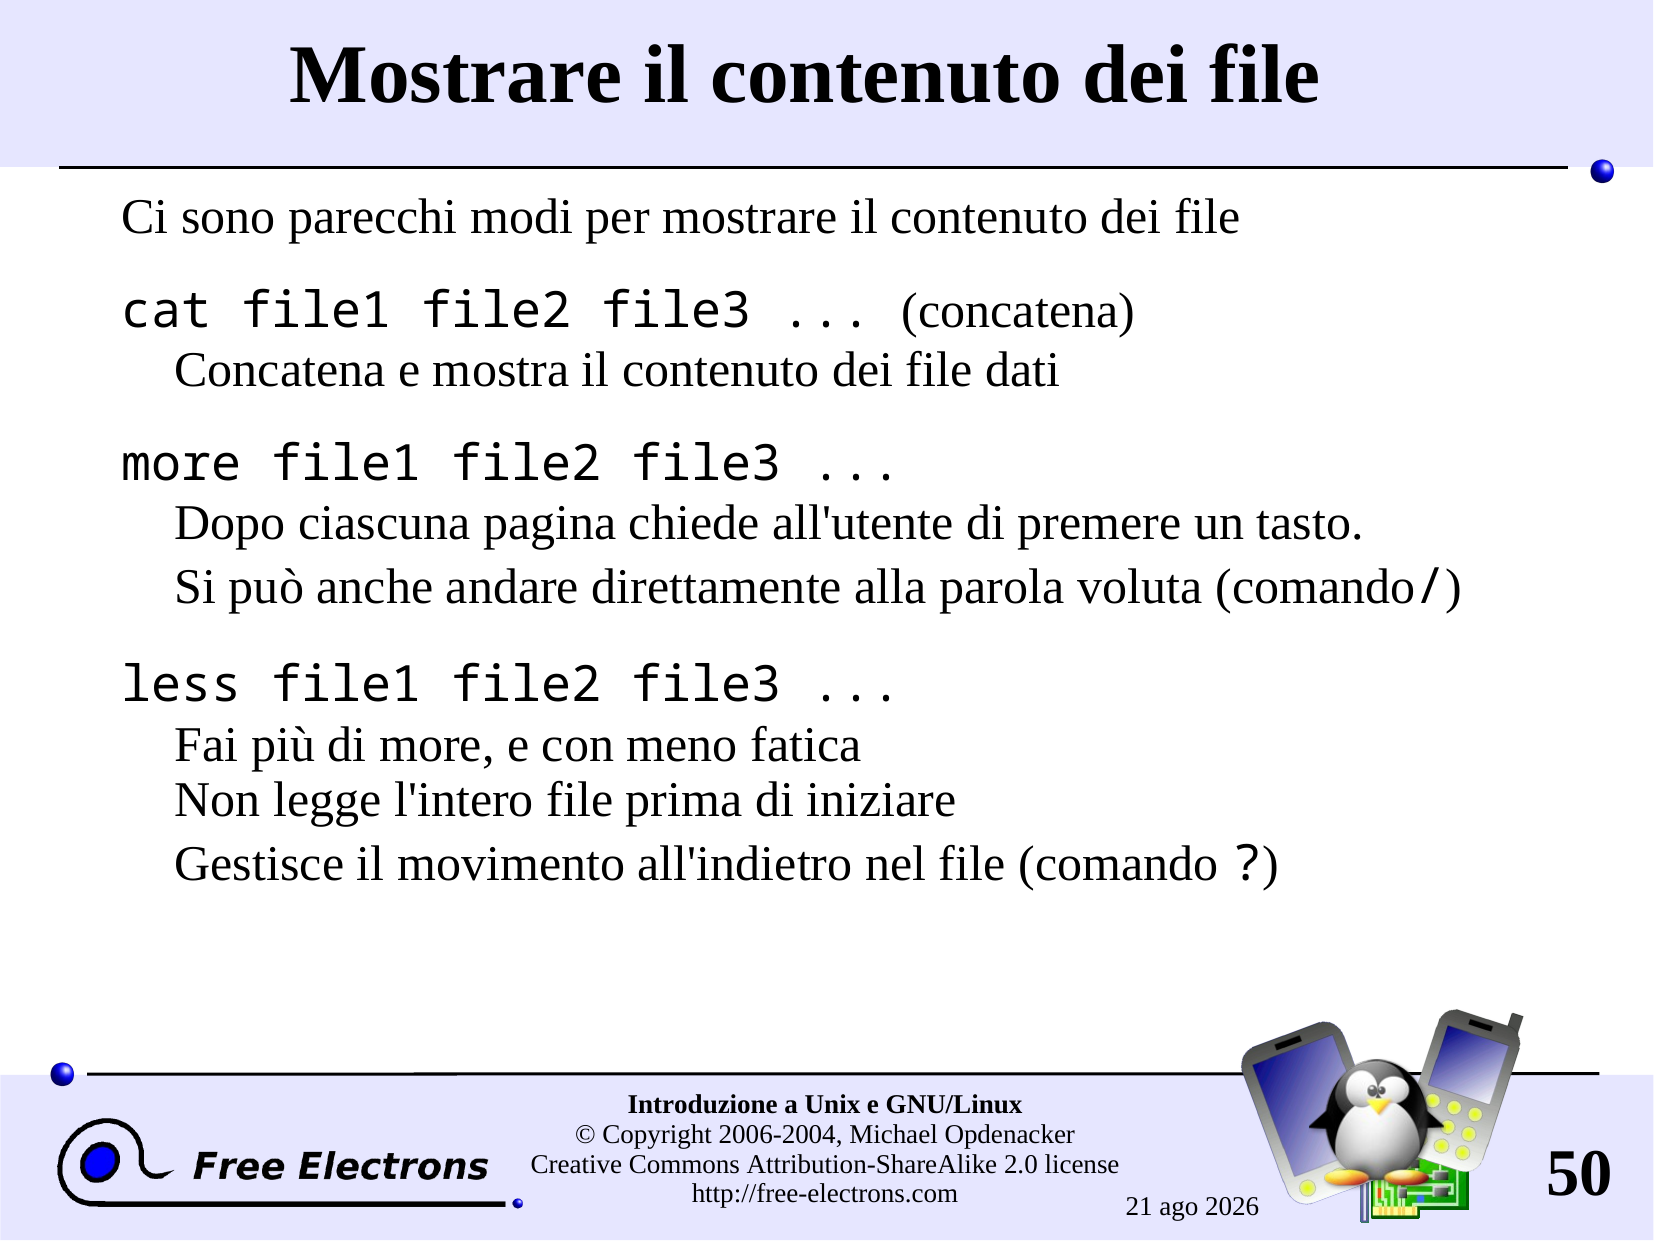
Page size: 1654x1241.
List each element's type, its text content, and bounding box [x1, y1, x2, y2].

picture [1228, 1007, 1538, 1241]
picture [50, 1107, 527, 1216]
list Ci sono parecchi modi per mostrare il contenuto dei file cat file1 file2 file3 ... (concatena) Concatena e mostra il contenuto dei file dati more file1 file2 file3 ... Dopo ciascuna pagina chiede all'utente di premere un tasto. Si può anche andare direttamente alla parola voluta (comando/) less file1 file2 file3 ... Fai più di more, e con meno fatica Non legge l'intero file prima di iniziare Gestisce il movimento all'indietro nel file (comando ?) [103, 188, 1517, 1058]
title Mostrare il contenuto dei file [60, 20, 1551, 130]
